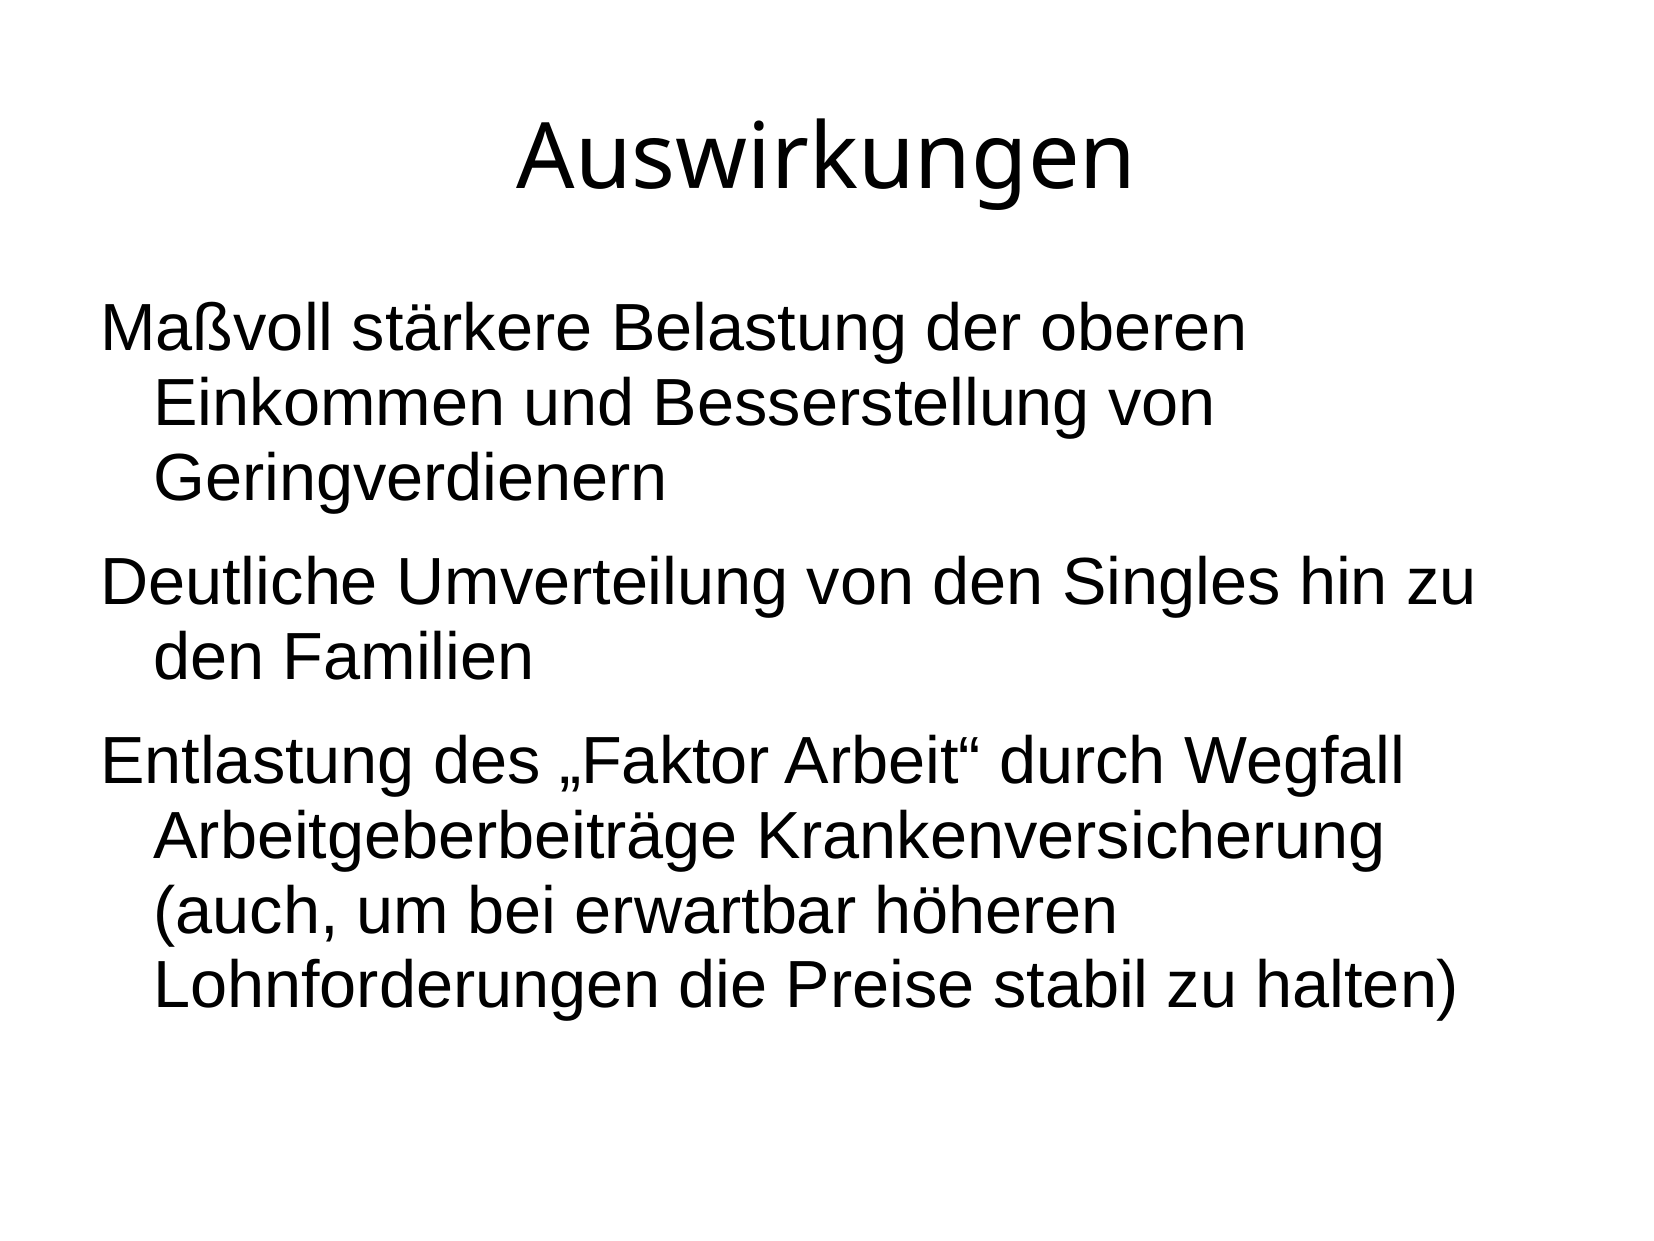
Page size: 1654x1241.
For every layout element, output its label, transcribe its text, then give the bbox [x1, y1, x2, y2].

title Auswirkungen [82, 56, 1571, 250]
list Maßvoll stärkere Belastung der oberen Einkommen und Besserstellung von Geringverdienern Deutliche Umverteilung von den Singles hin zu den Familien Entlastung des „Faktor Arbeit“ durch Wegfall Arbeitgeberbeiträge Krankenversicherung (auch, um bei erwartbar höheren Lohnforderungen die Preise stabil zu halten) [82, 290, 1571, 1094]
